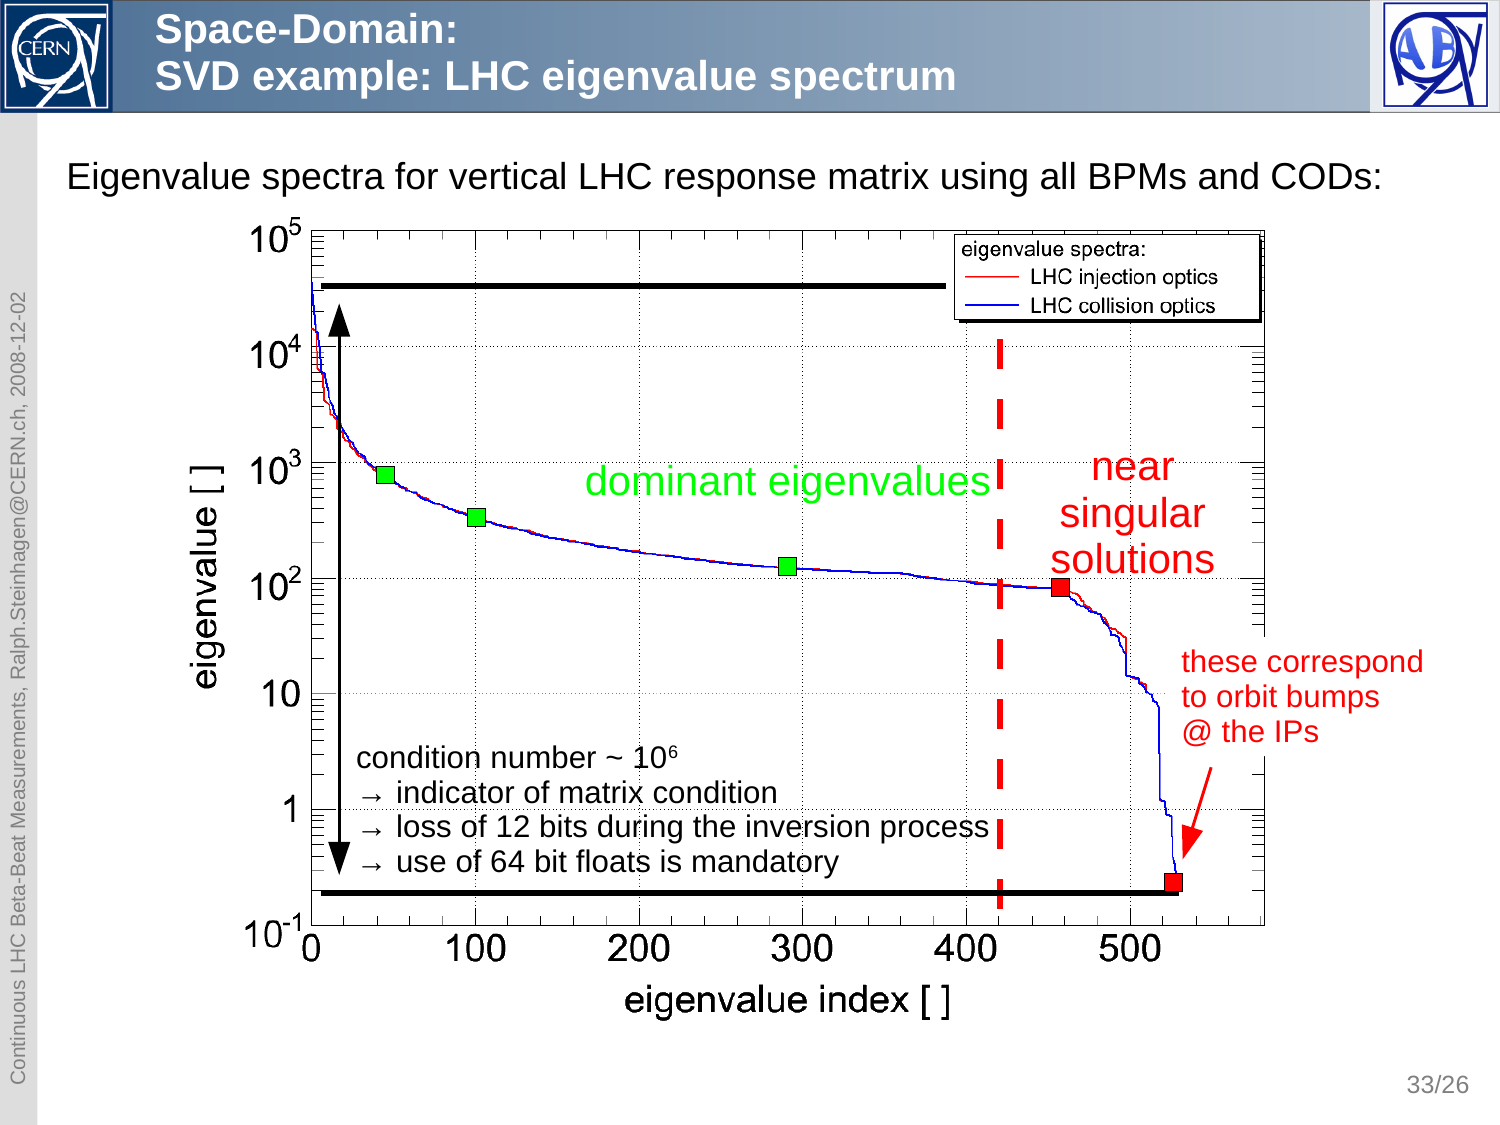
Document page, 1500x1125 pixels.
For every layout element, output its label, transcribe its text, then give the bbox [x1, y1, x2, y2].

title Space-Domain: SVD example: LHC eigenvalue spectrum [154, 1, 1334, 104]
text_box condition number ~ 106 → indicator of matrix condition → loss of 12 bits during the inversion process → use of 64 bit floats is mandatory [341, 732, 1028, 887]
picture [178, 214, 1286, 1022]
text_box [1051, 578, 1070, 597]
text_box Eigenvalue spectra for vertical LHC response matrix using all BPMs and CODs: [51, 148, 1447, 205]
text_box [1164, 873, 1183, 892]
text_box dominant eigenvalues [570, 450, 1007, 512]
text_box near singular solutions [1035, 435, 1231, 590]
text_box these correspond to orbit bumps @ the IPs [1166, 637, 1449, 757]
text_box [467, 508, 486, 527]
picture [0, 0, 113, 113]
picture [1382, 1, 1489, 108]
text_box [778, 557, 797, 576]
text_box [376, 466, 395, 484]
